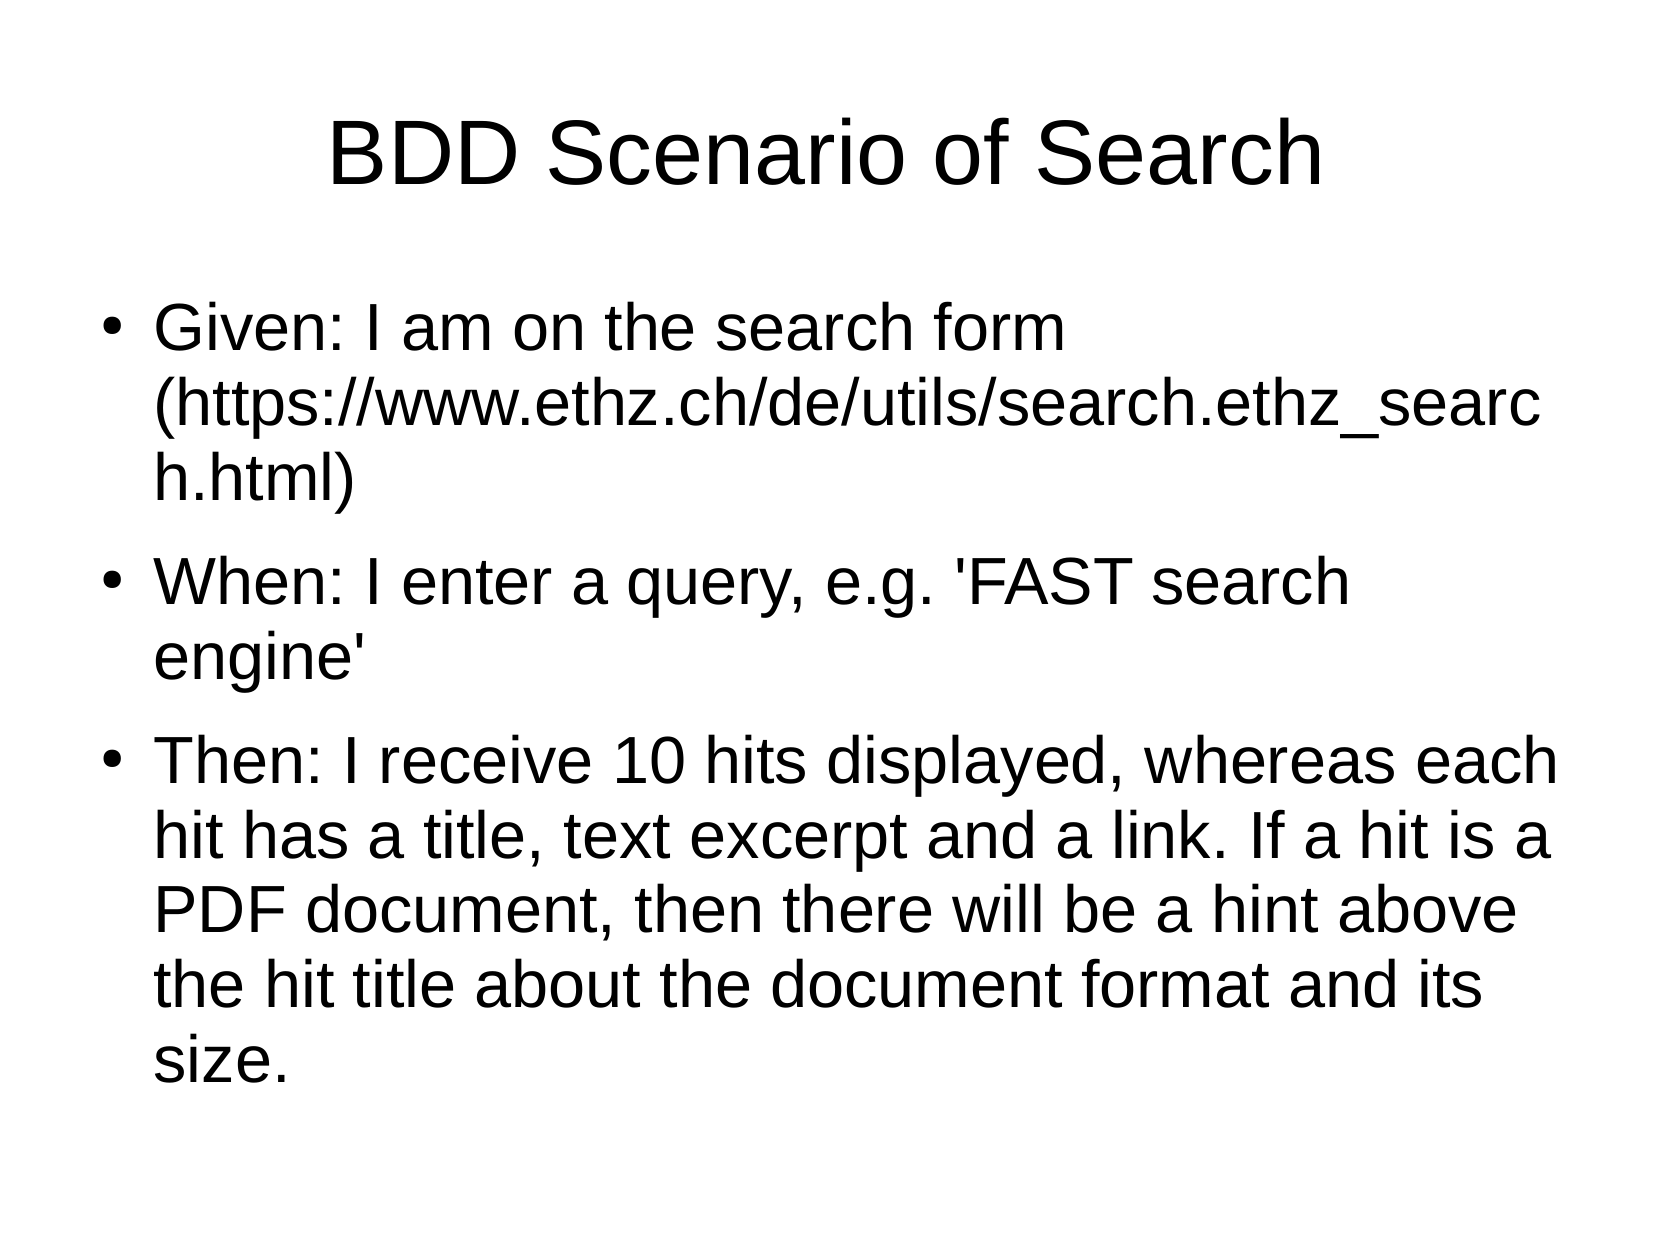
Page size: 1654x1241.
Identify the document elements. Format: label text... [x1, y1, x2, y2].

list Given: I am on the search form (https://www.ethz.ch/de/utils/search.ethz_search.html) When: I enter a query, e.g. 'FAST search engine' Then: I receive 10 hits displayed, whereas each hit has a title, text excerpt and a link. If a hit is a PDF document, then there will be a hint above the hit title about the document format and its size. [82, 290, 1571, 1109]
title BDD Scenario of Search [82, 49, 1571, 257]
